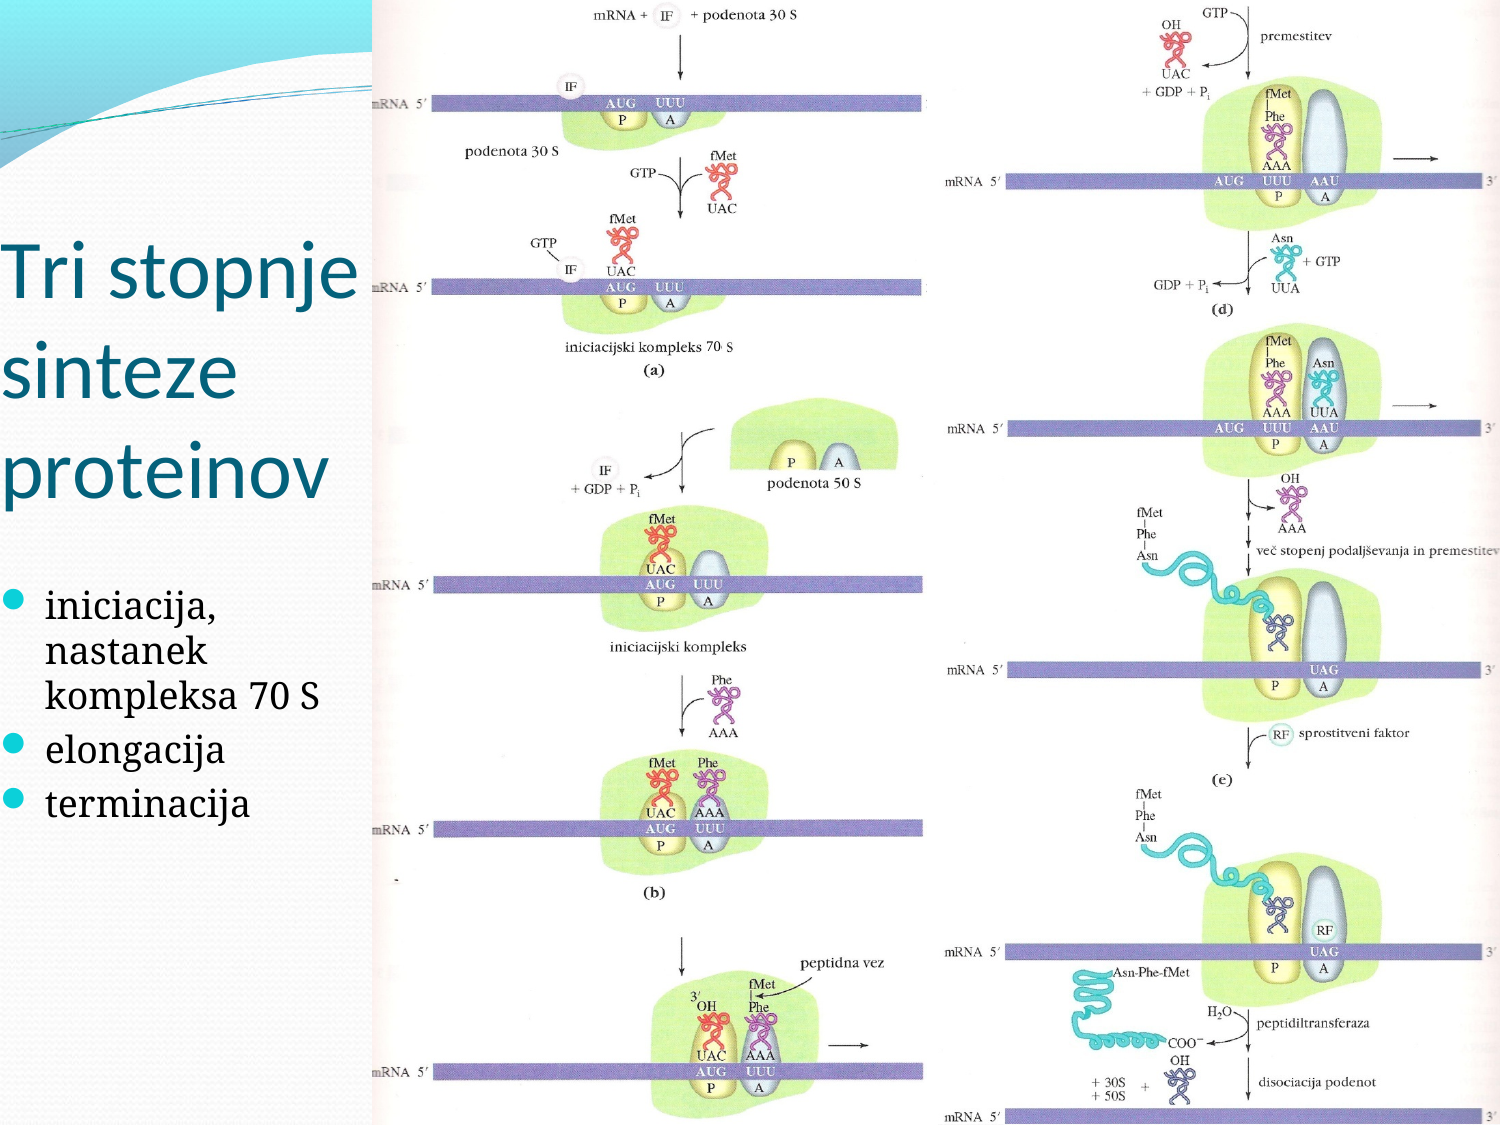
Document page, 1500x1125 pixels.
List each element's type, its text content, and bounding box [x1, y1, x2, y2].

picture [0, 0, 1500, 1125]
list iniciacija, nastanek kompleksa 70 S elongacija terminacija [0, 574, 373, 976]
title Tri stopnje sinteze proteinov [0, 137, 372, 516]
text_box 70 [706, 336, 721, 355]
